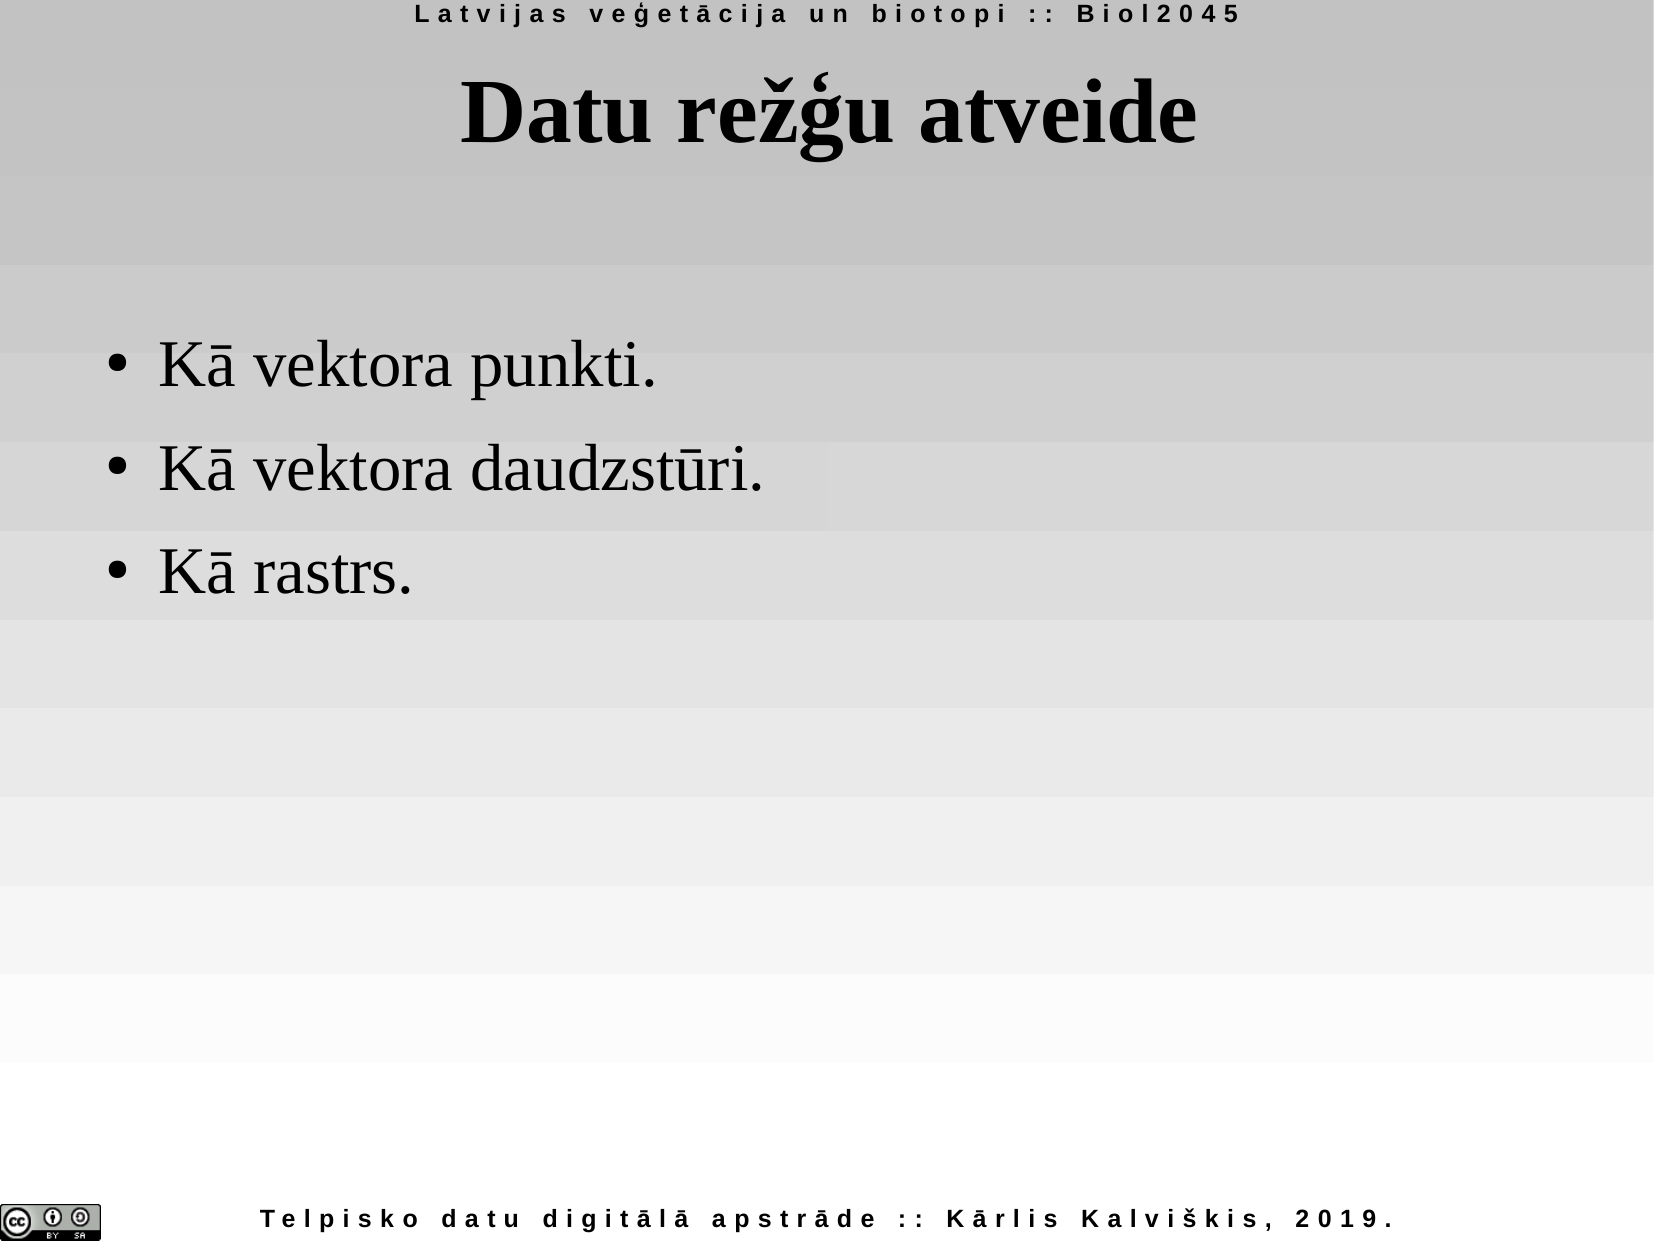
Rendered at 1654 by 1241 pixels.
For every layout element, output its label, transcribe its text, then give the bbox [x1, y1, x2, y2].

list Kā vektora punkti. Kā vektora daudzstūri. Kā rastrs. [87, 327, 1602, 1047]
title Datu režģu atveide [34, 61, 1626, 296]
picture [0, 0, 1654, 1241]
